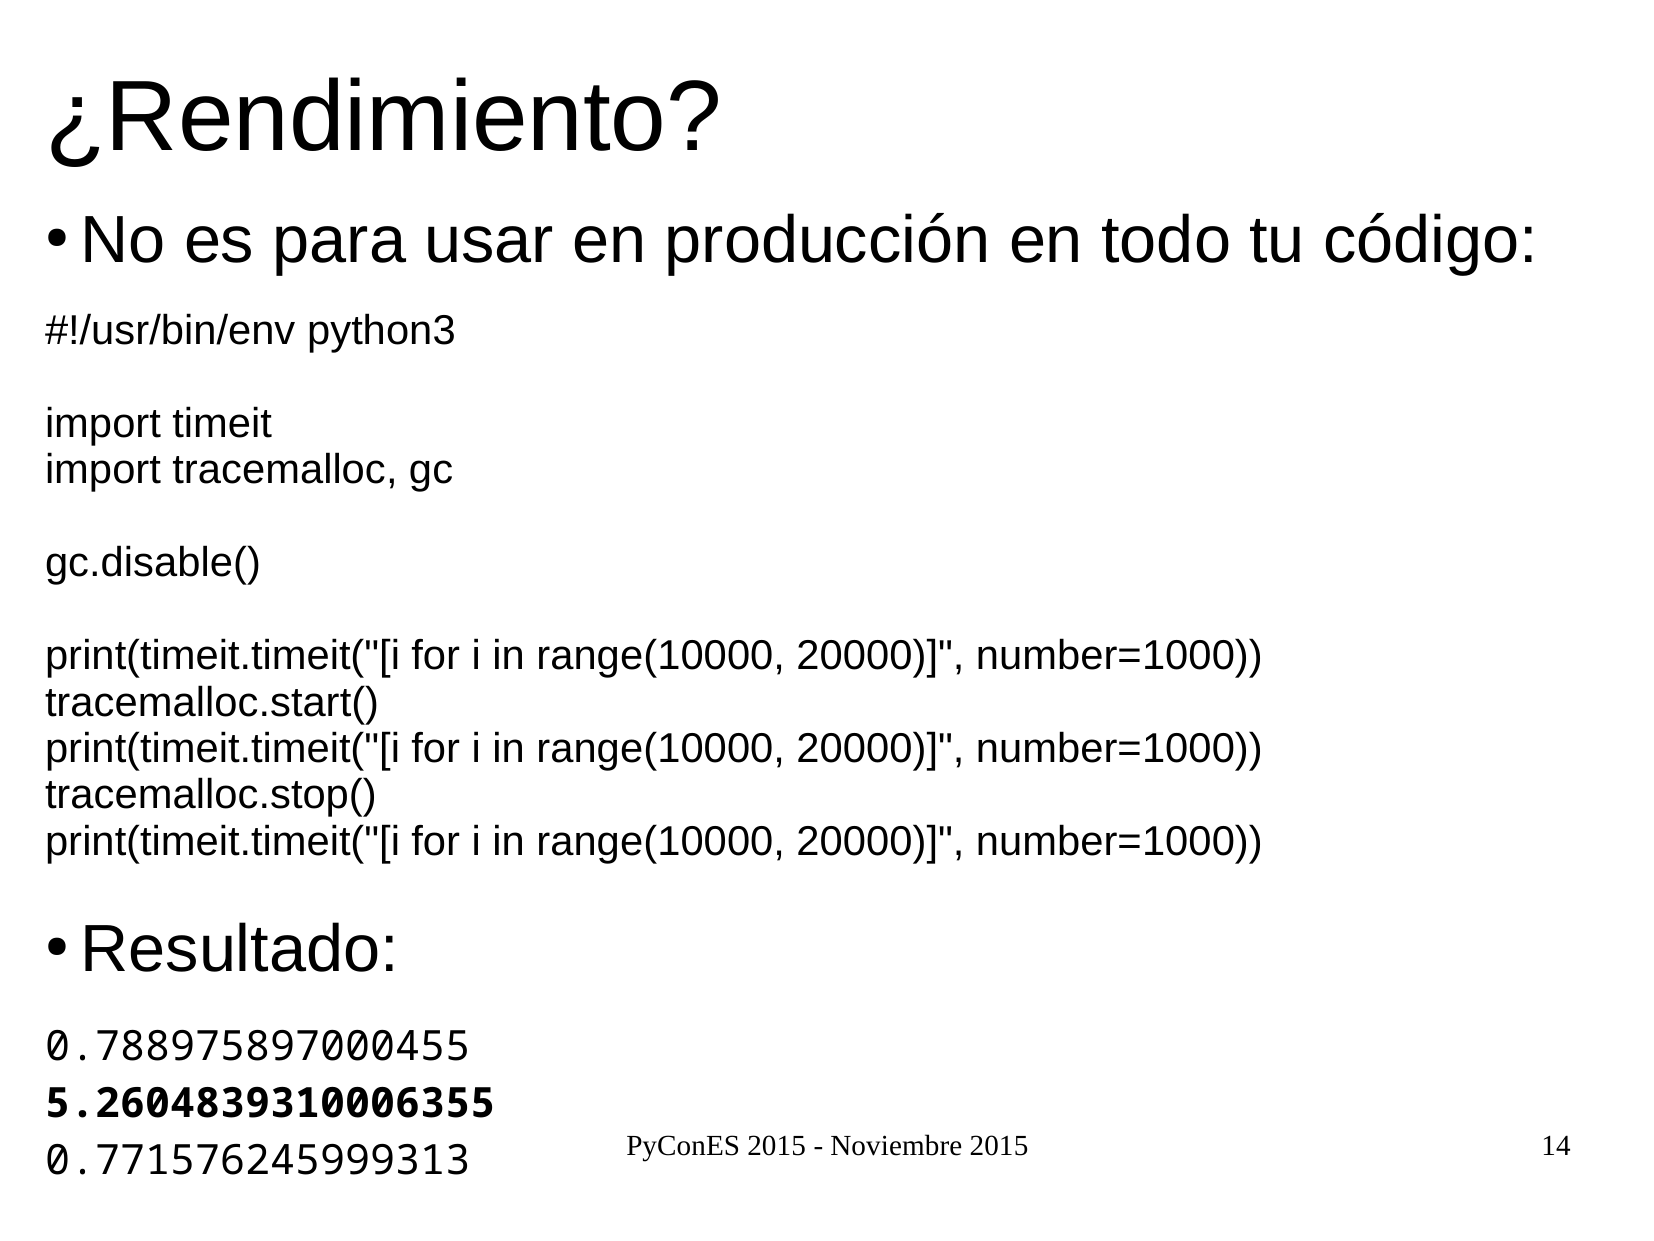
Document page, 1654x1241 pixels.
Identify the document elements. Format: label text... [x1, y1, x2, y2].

subtitle ¿Rendimiento? No es para usar en producción en todo tu código: #!/usr/bin/env python3 import timeit import tracemalloc, gc gc.disable() print(timeit.timeit("[i for i in range(10000, 20000)]", number=1000)) tracemalloc.start() print(timeit.timeit("[i for i in range(10000, 20000)]", number=1000)) tracemalloc.stop() print(timeit.timeit("[i for i in range(10000, 20000)]", number=1000)) Resultado: 0.788975897000455 5.2604839310006355 0.771576245999313 [45, 60, 1606, 1163]
